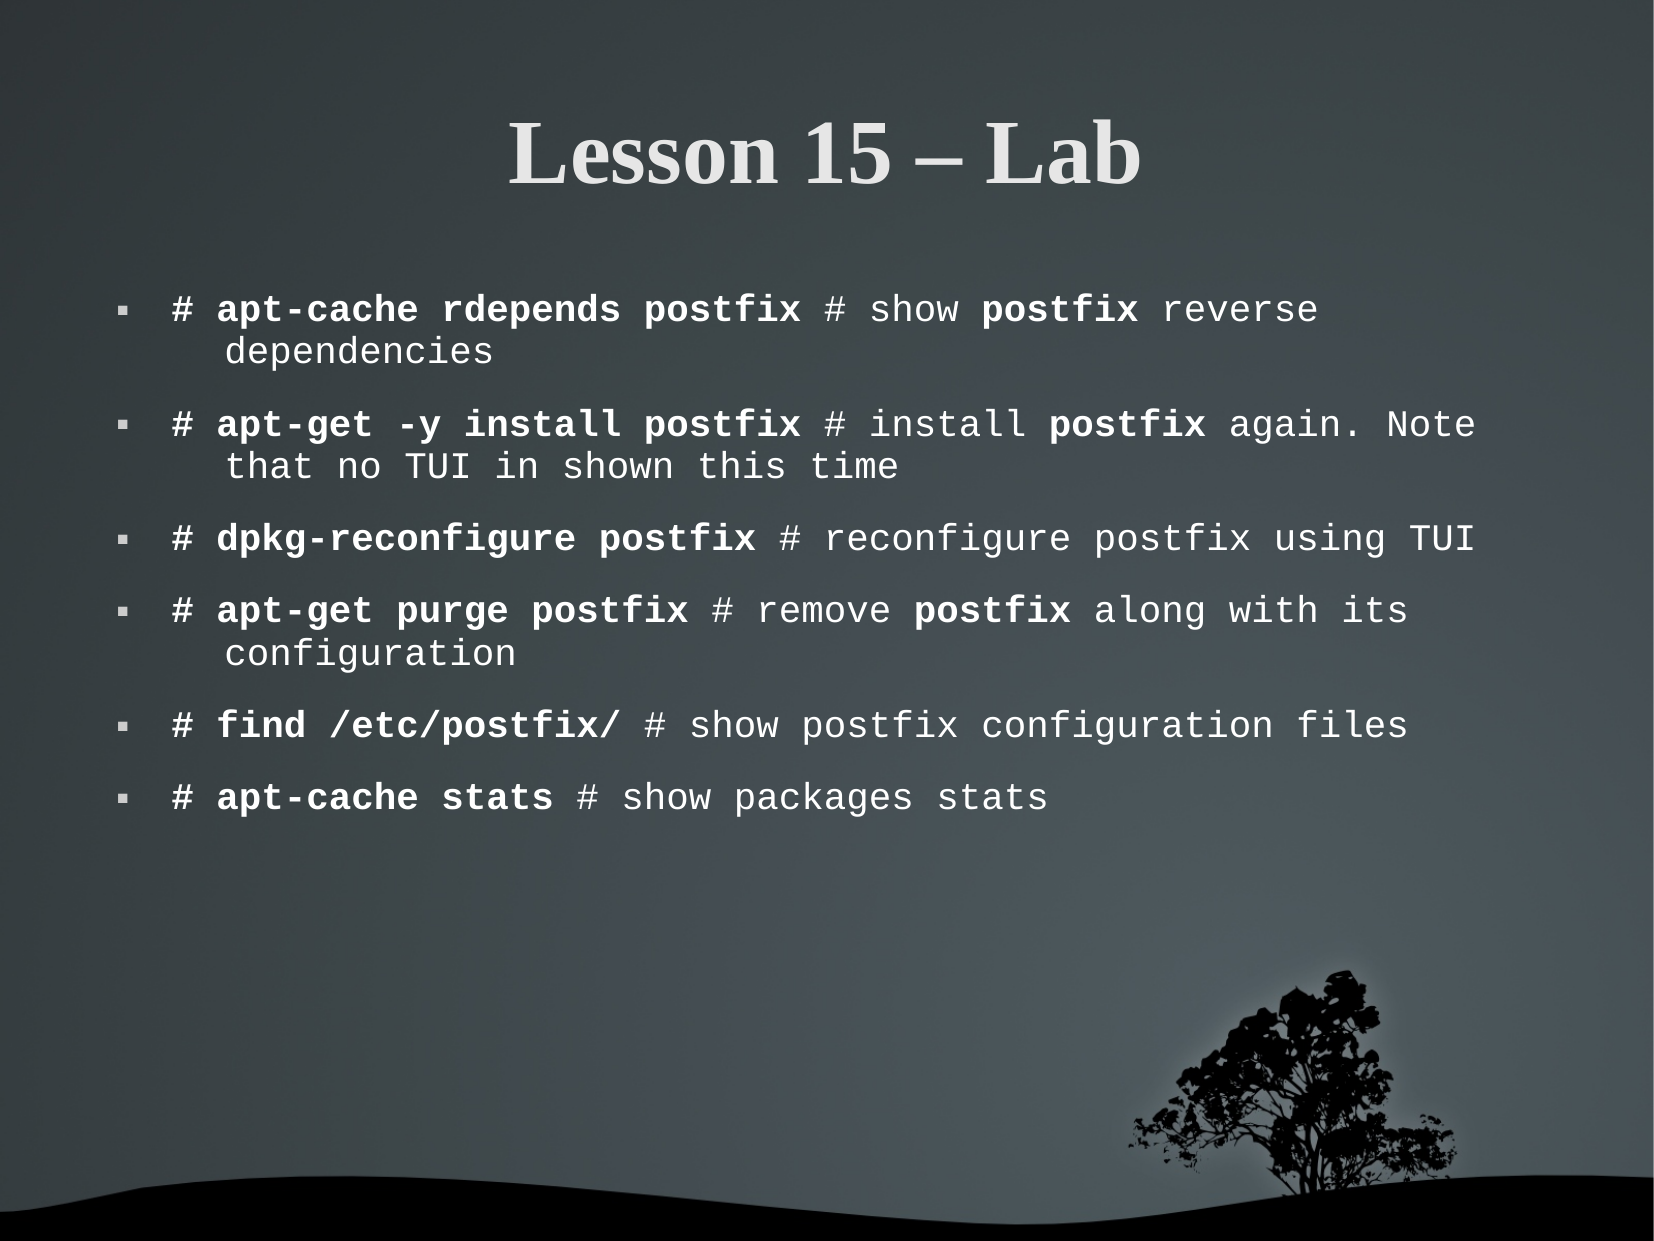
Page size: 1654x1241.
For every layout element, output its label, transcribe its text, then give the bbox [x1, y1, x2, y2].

list # apt-cache rdepends postfix # show postfix reverse dependencies # apt-get -y install postfix # install postfix again. Note that no TUI in shown this time # dpkg-reconfigure postfix # reconfigure postfix using TUI # apt-get purge postfix # remove postfix along with its configuration # find /etc/postfix/ # show postfix configuration files # apt-cache stats # show packages stats [82, 290, 1571, 1109]
title Lesson 15 – Lab [82, 49, 1571, 257]
picture [0, 0, 1654, 1241]
